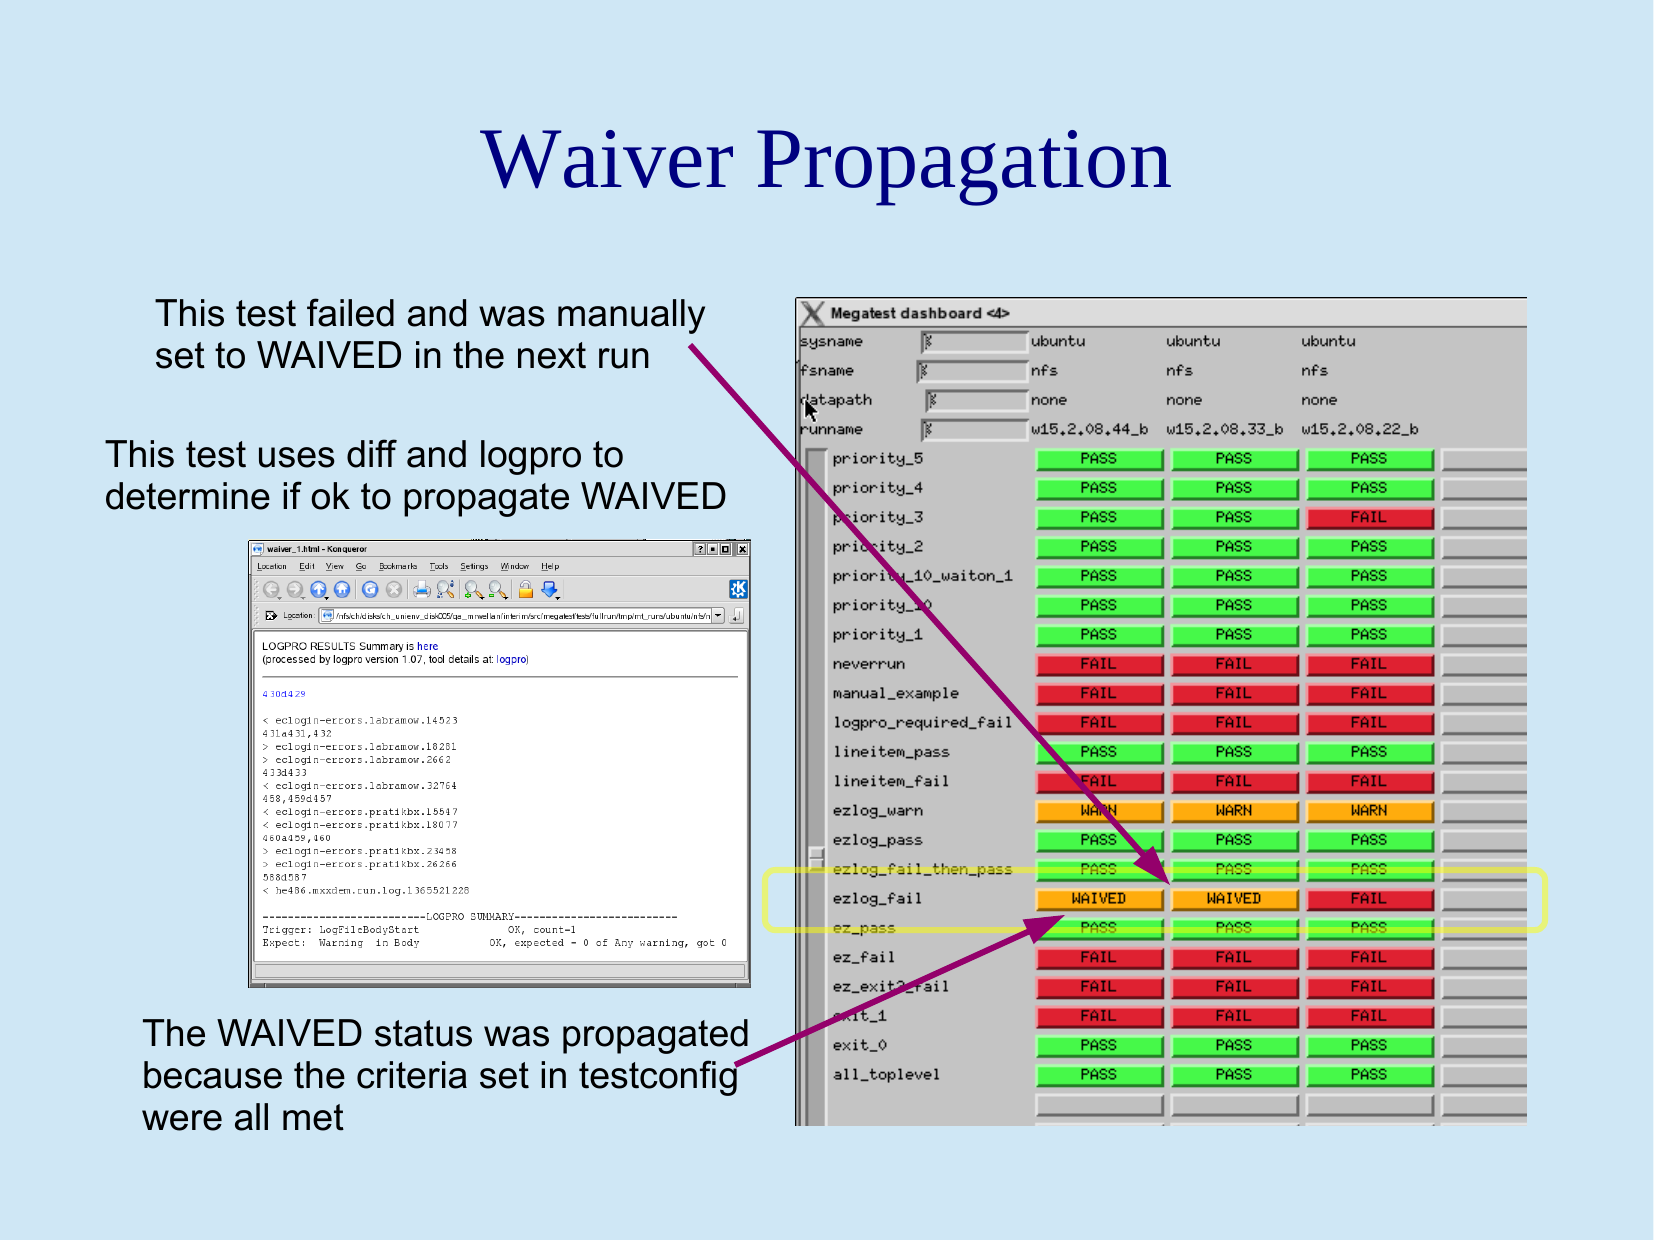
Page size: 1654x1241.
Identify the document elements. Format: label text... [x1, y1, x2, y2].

text_box This test failed and was manually set to WAIVED in the next run [140, 285, 722, 384]
picture [795, 874, 1527, 927]
picture [795, 297, 1527, 866]
picture [795, 521, 1140, 866]
picture [248, 539, 751, 988]
text_box This test uses diff and logpro to determine if ok to propagate WAIVED [90, 426, 841, 526]
picture [795, 934, 1013, 1033]
picture [795, 934, 1527, 1126]
title Waiver Propagation [82, 55, 1571, 263]
text_box The WAIVED status was propagated because the criteria set in testconfig were all met [127, 1005, 766, 1146]
